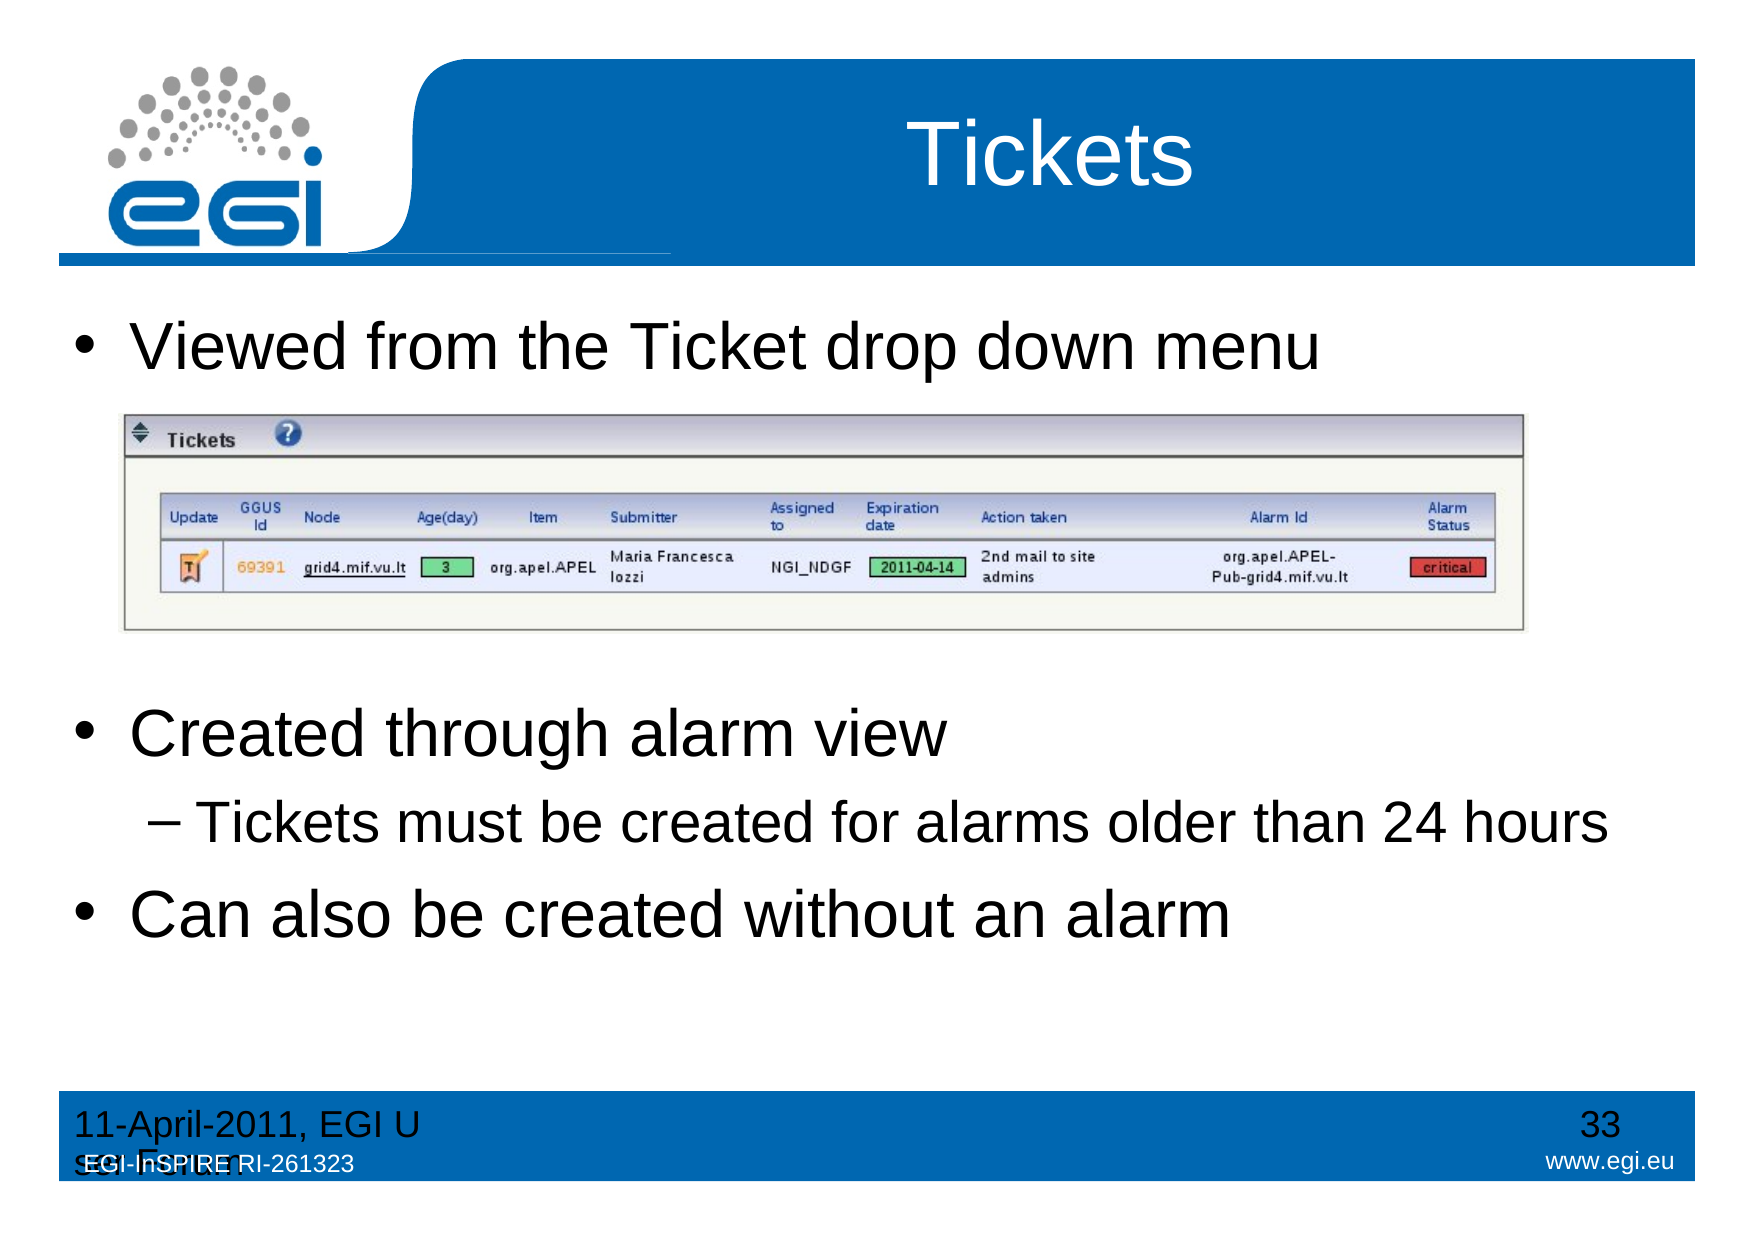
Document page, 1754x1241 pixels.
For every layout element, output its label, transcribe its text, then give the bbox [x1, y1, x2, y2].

title Tickets [439, 31, 1663, 267]
picture [59, 59, 348, 253]
list Viewed from the Ticket drop down menu Created through alarm view Tickets must be created for alarms older than 24 hours Can also be created without an alarm [59, 295, 1654, 1063]
picture [118, 413, 1529, 634]
